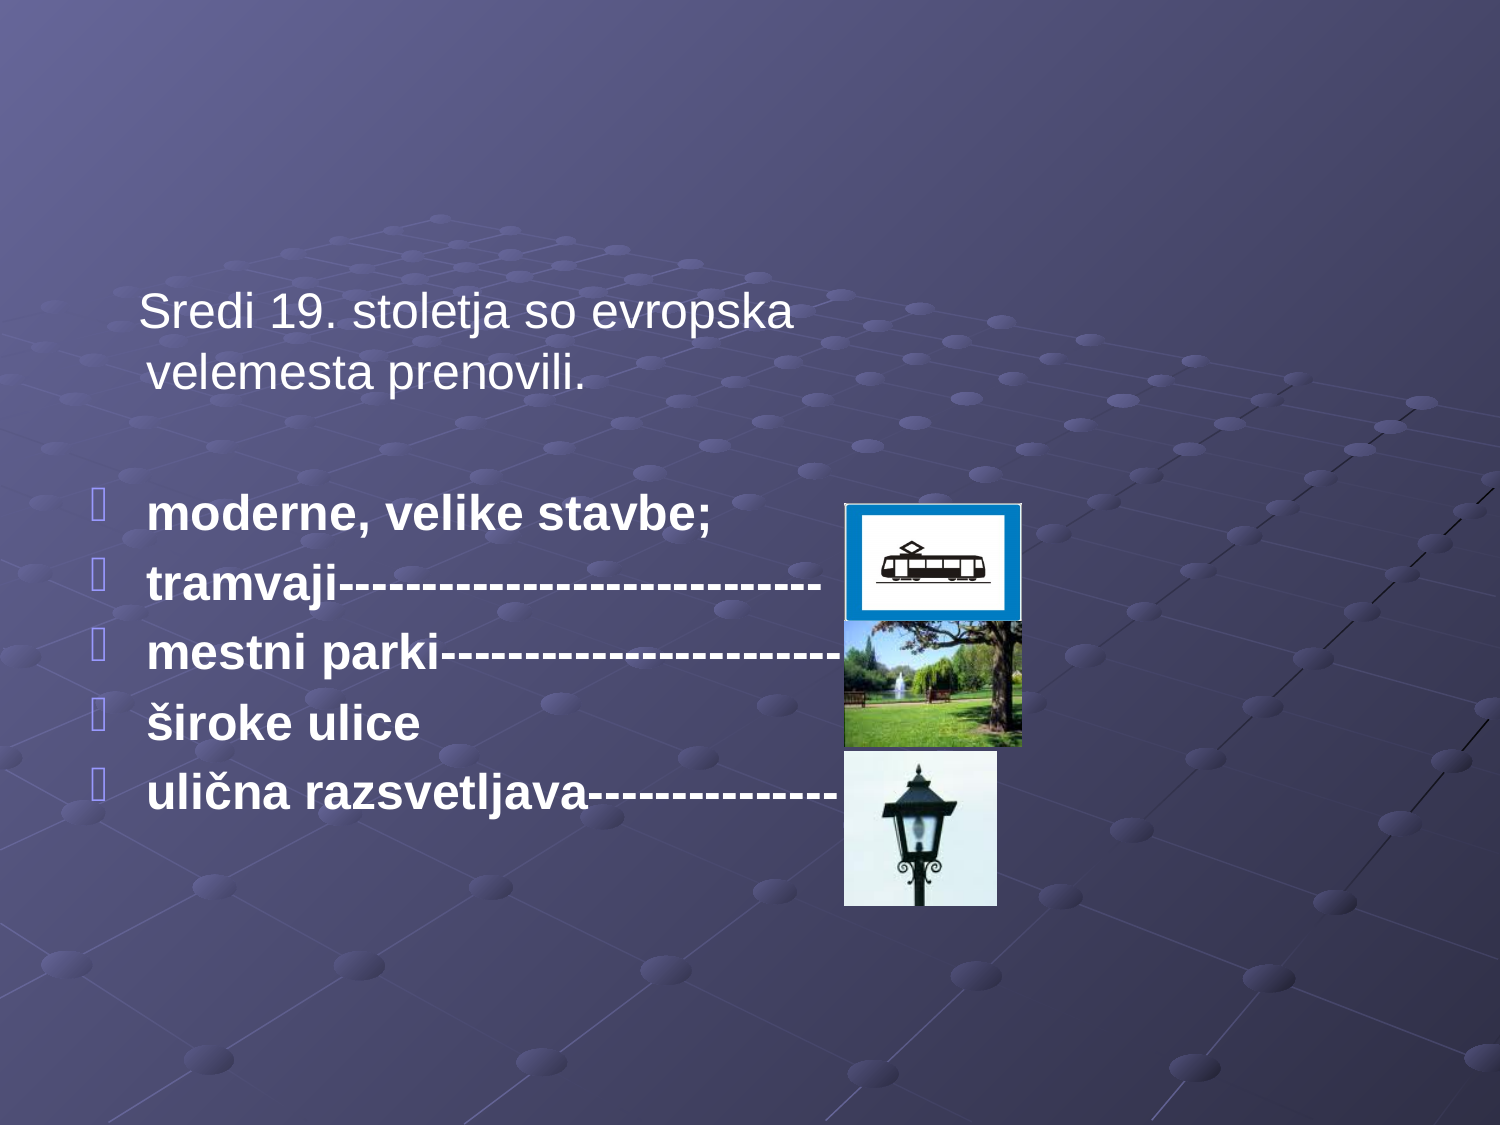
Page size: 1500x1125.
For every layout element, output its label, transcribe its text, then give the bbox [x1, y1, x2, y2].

list Sredi 19. stoletja so evropska velemesta prenovili. moderne, velike stavbe; tramvaji----------------------------- mestni parki------------------------ široke ulice ulična razsvetljava--------------- [75, 262, 904, 1007]
picture [844, 503, 1022, 747]
picture [844, 751, 997, 906]
